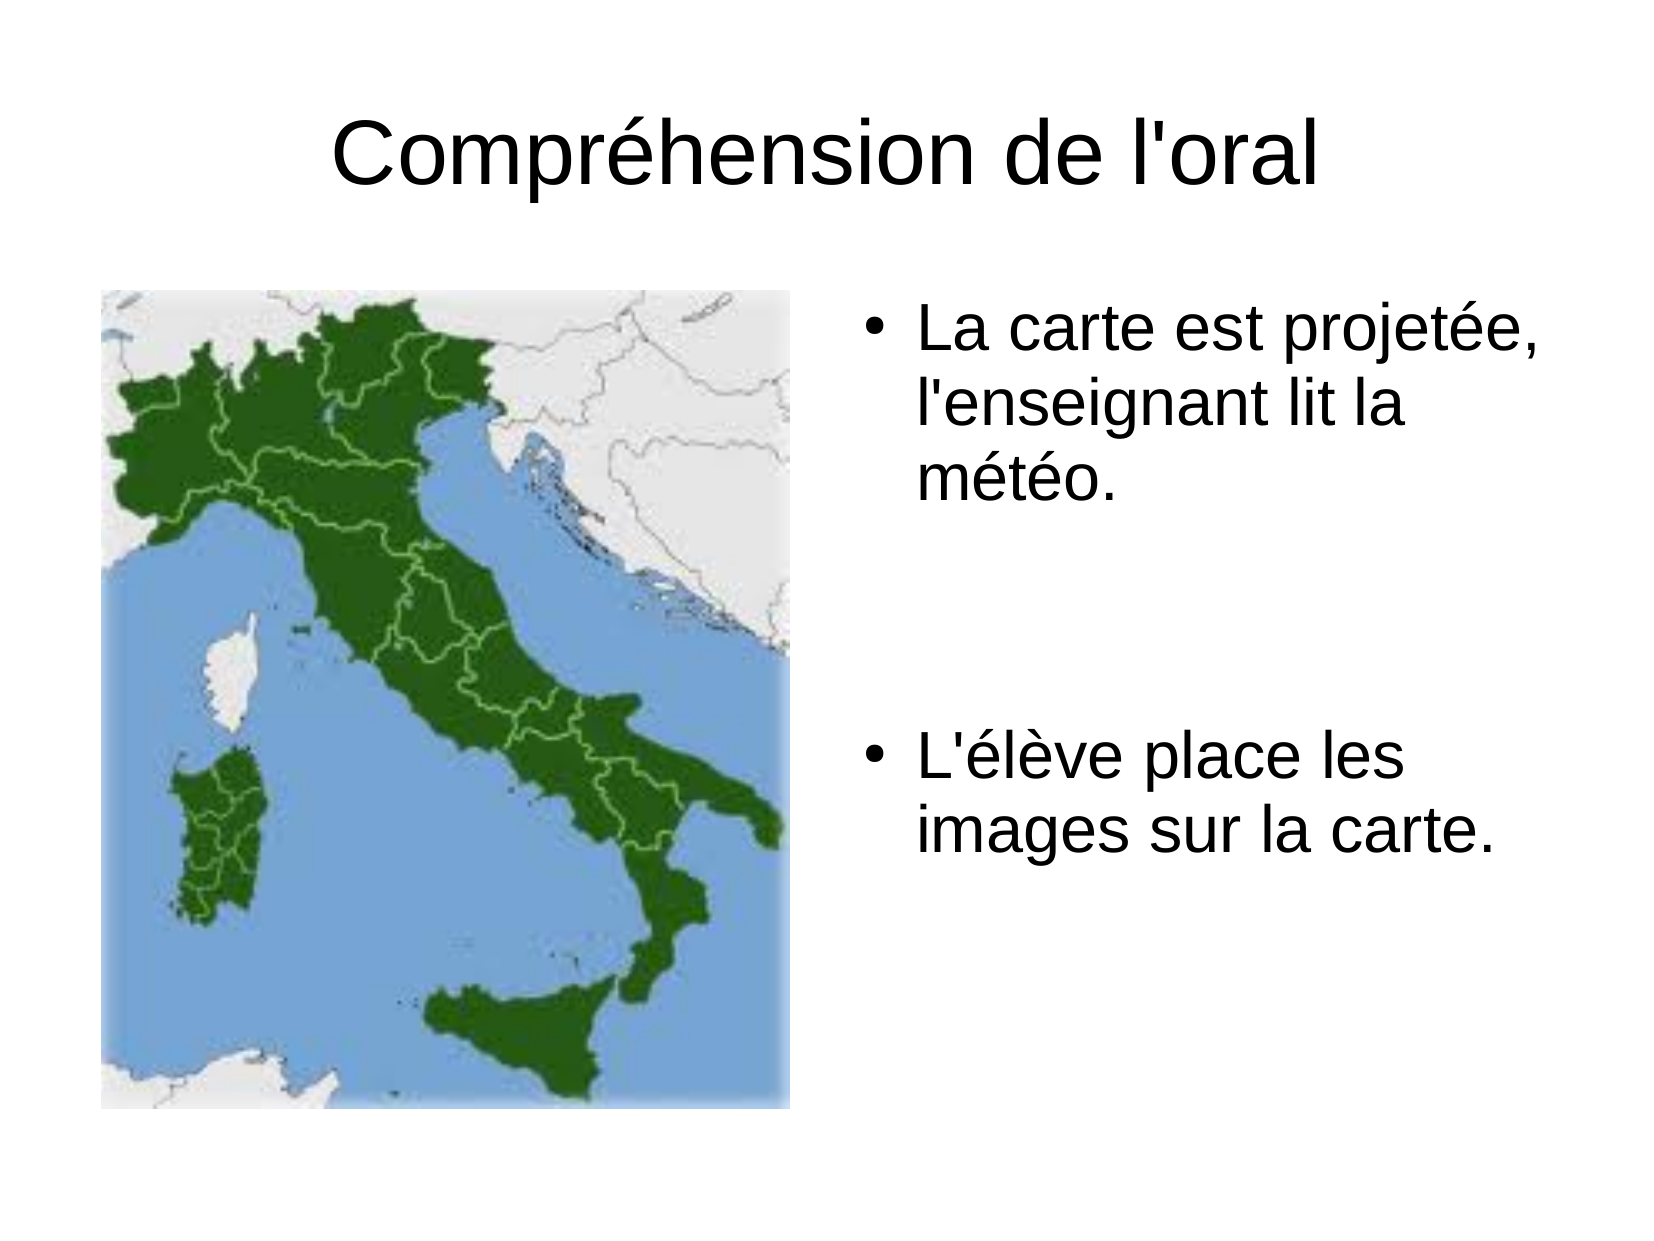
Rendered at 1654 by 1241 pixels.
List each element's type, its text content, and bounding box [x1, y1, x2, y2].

title Compréhension de l'oral [82, 49, 1571, 257]
picture [101, 290, 790, 1109]
list L'élève place les images sur la carte. [845, 717, 1572, 1109]
list La carte est projetée, l'enseignant lit la météo. [845, 290, 1572, 681]
